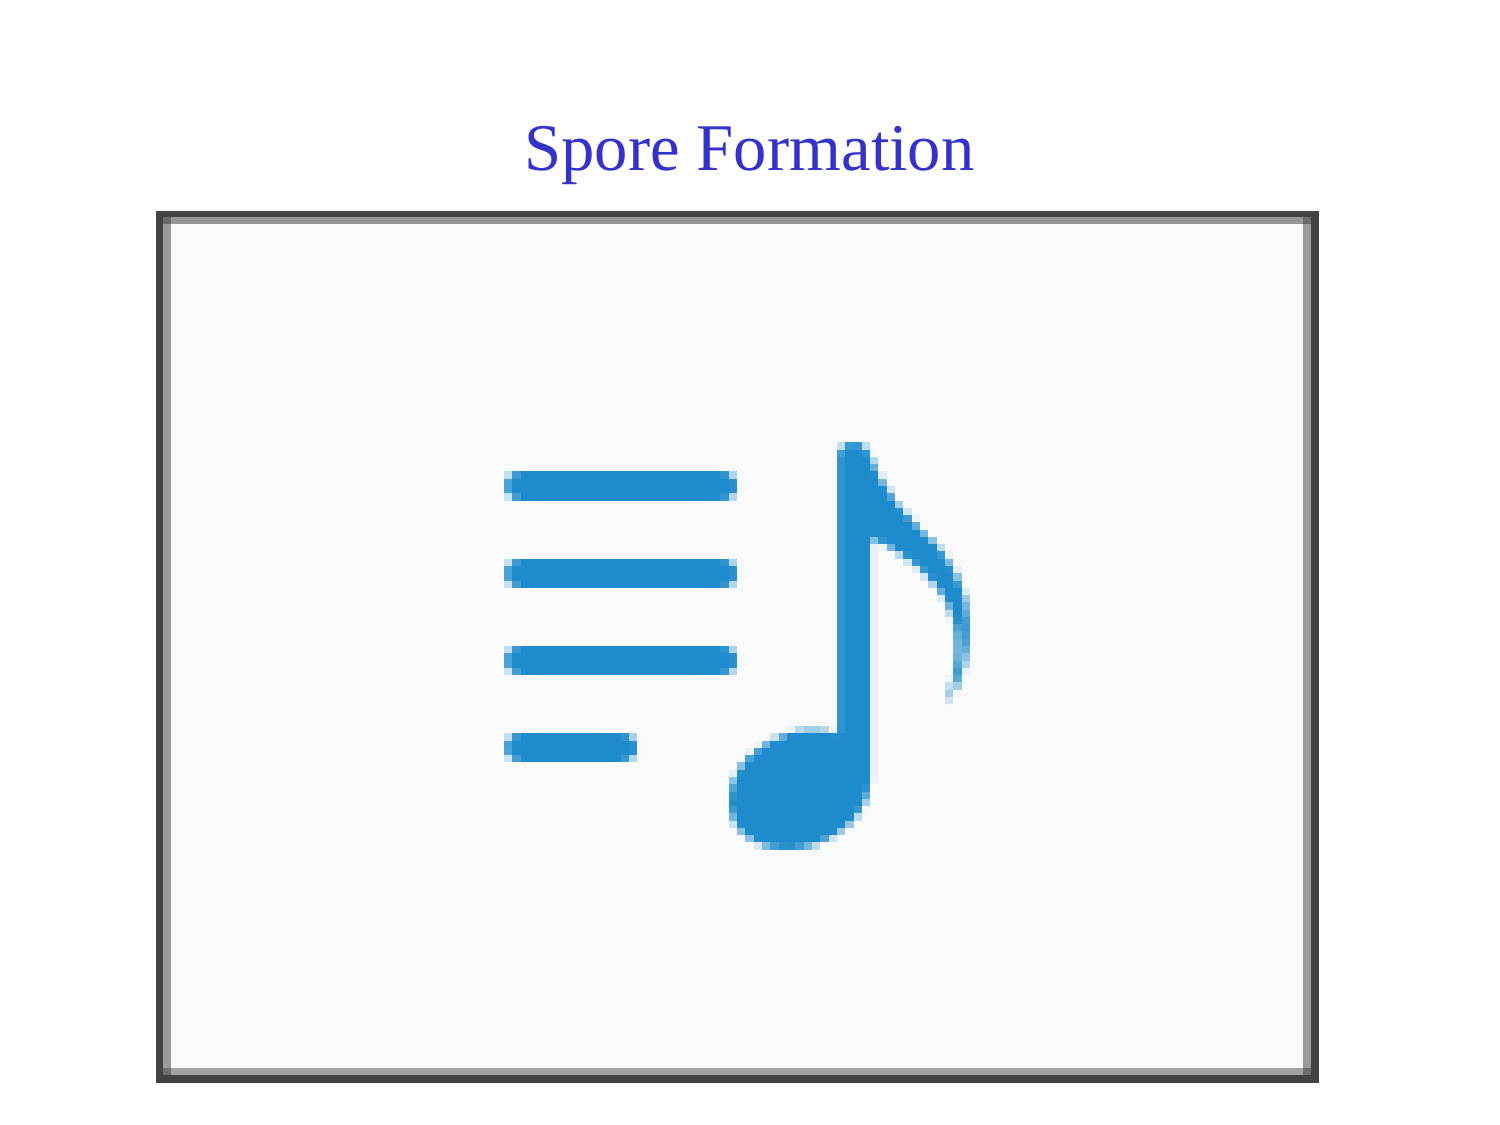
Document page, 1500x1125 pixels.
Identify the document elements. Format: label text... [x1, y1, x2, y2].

title Spore Formation [112, 49, 1388, 238]
text_box [155, 210, 1321, 1084]
